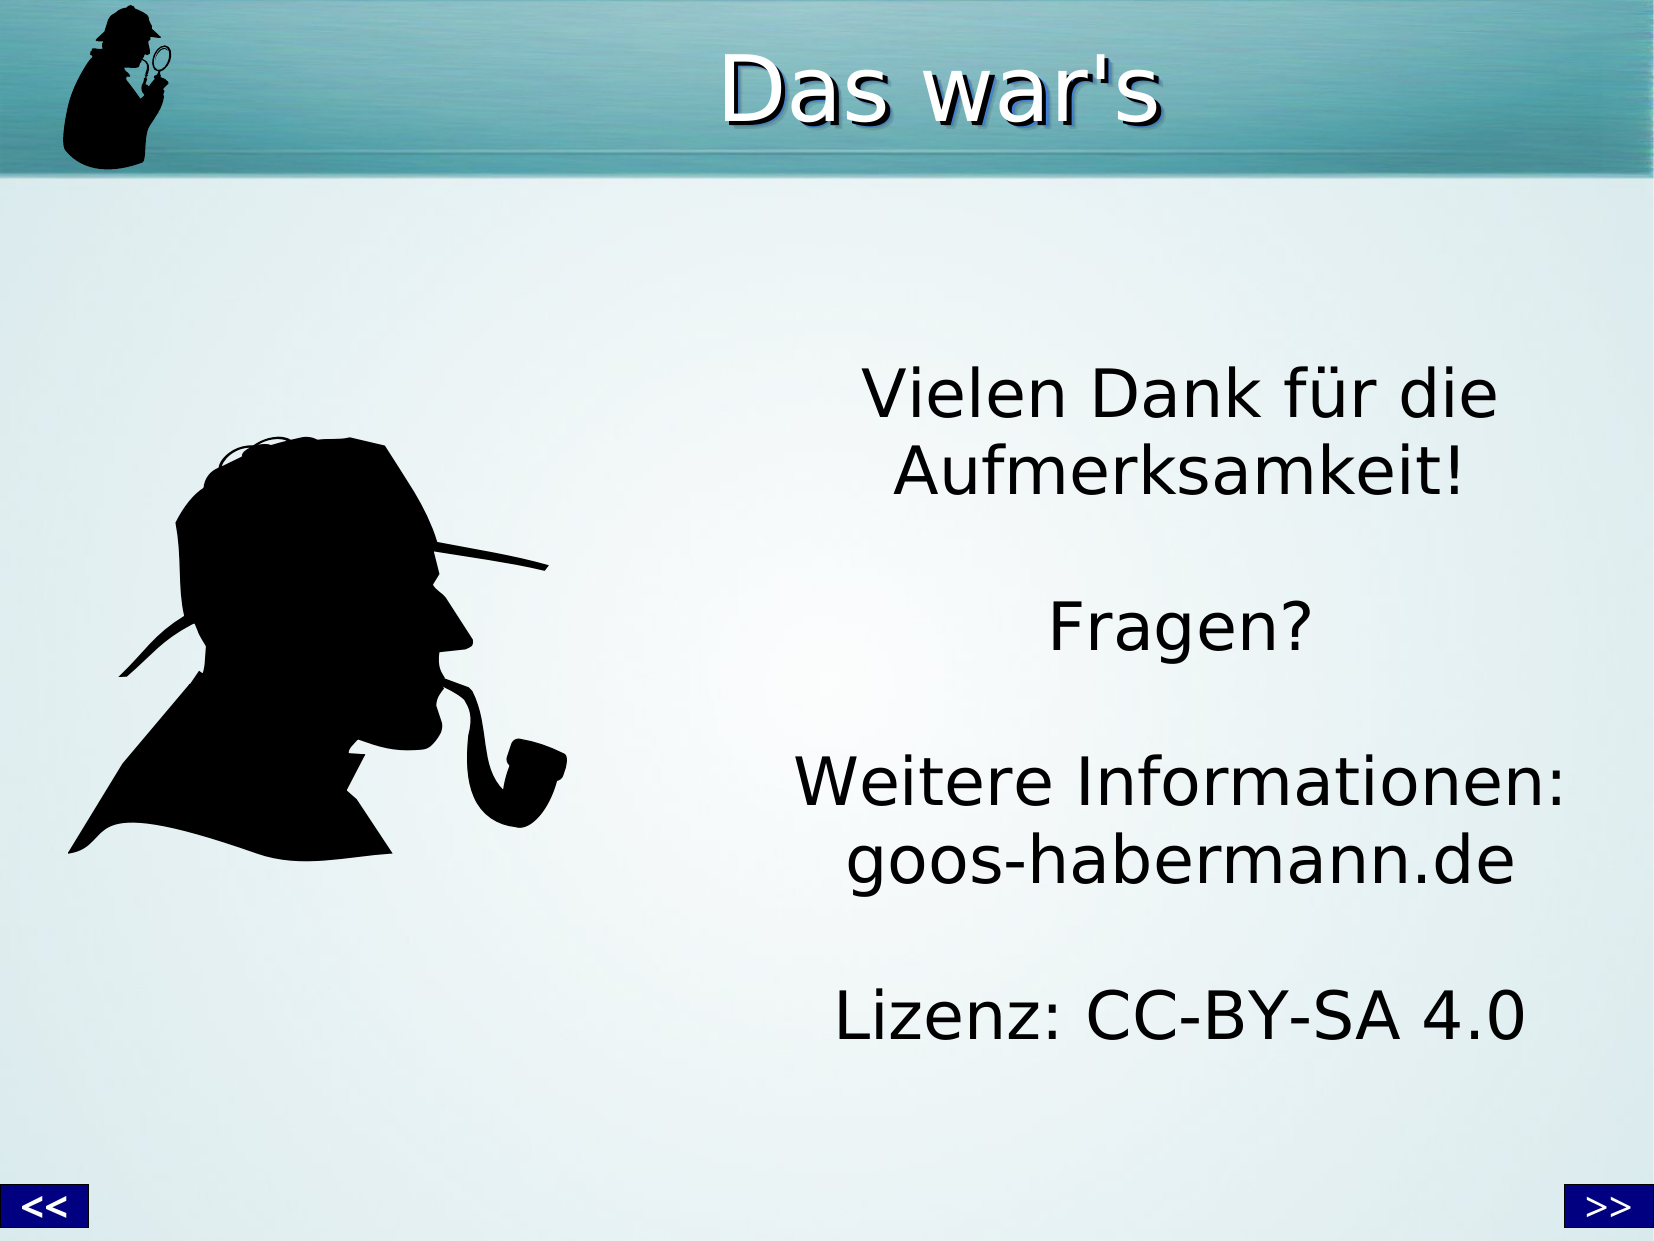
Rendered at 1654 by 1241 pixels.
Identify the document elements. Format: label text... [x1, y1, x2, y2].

text_box Vielen Dank für die Aufmerksamkeit! Fragen? Weitere Informationen: goos-habermann.de Lizenz: CC-BY-SA 4.0 [767, 234, 1595, 1176]
title Das war's [224, 2, 1654, 178]
picture [0, 0, 1654, 1241]
